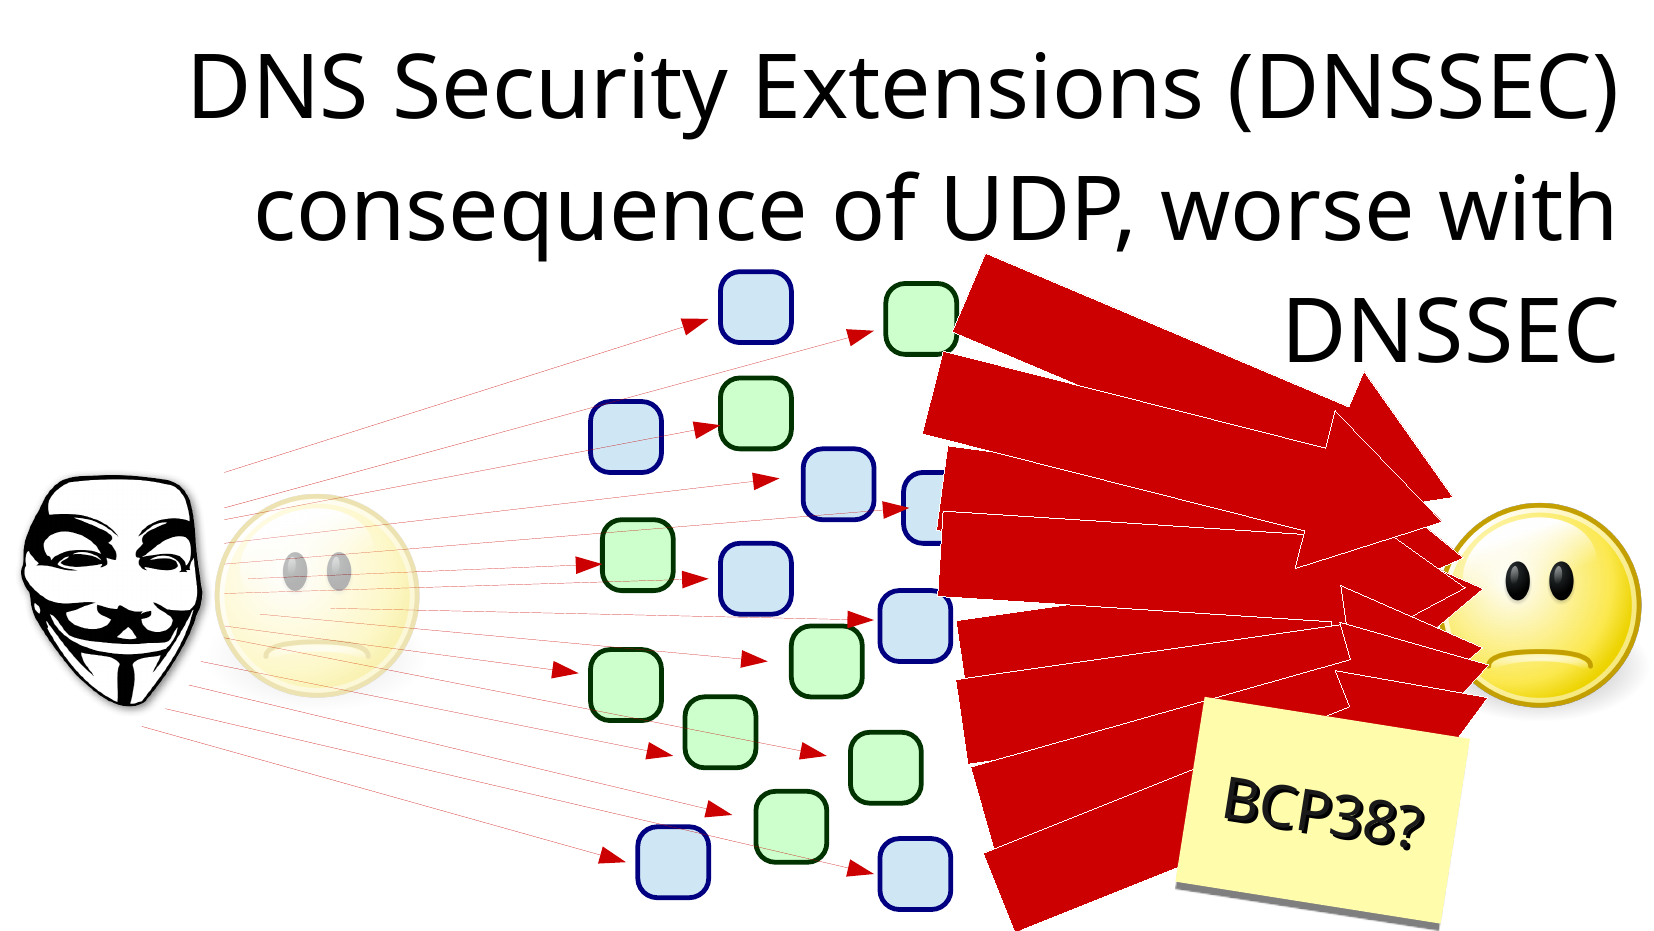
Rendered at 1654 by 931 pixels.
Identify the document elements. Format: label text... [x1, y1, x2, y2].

text_box [590, 437, 662, 473]
text_box [685, 729, 756, 768]
text_box [685, 696, 756, 741]
text_box [606, 580, 672, 591]
text_box [590, 649, 662, 720]
text_box [791, 625, 863, 697]
text_box [593, 711, 643, 721]
text_box [850, 732, 922, 804]
text_box [803, 448, 875, 515]
text_box [755, 791, 827, 860]
picture [0, 454, 434, 727]
text_box [599, 401, 612, 405]
text_box [590, 401, 662, 449]
text_box [720, 377, 792, 449]
picture [1425, 493, 1654, 727]
text_box [756, 847, 814, 863]
text_box [879, 838, 951, 910]
text_box [674, 826, 705, 834]
text_box BCP38? [1175, 696, 1470, 924]
text_box [879, 253, 1489, 931]
text_box [603, 519, 669, 532]
text_box [720, 271, 792, 343]
text_box [602, 528, 674, 581]
text_box [637, 826, 709, 898]
title DNS Security Extensions (DNSSEC) consequence of UDP, worse with DNSSEC [1, 23, 1620, 221]
text_box [812, 512, 870, 520]
text_box [720, 543, 792, 615]
